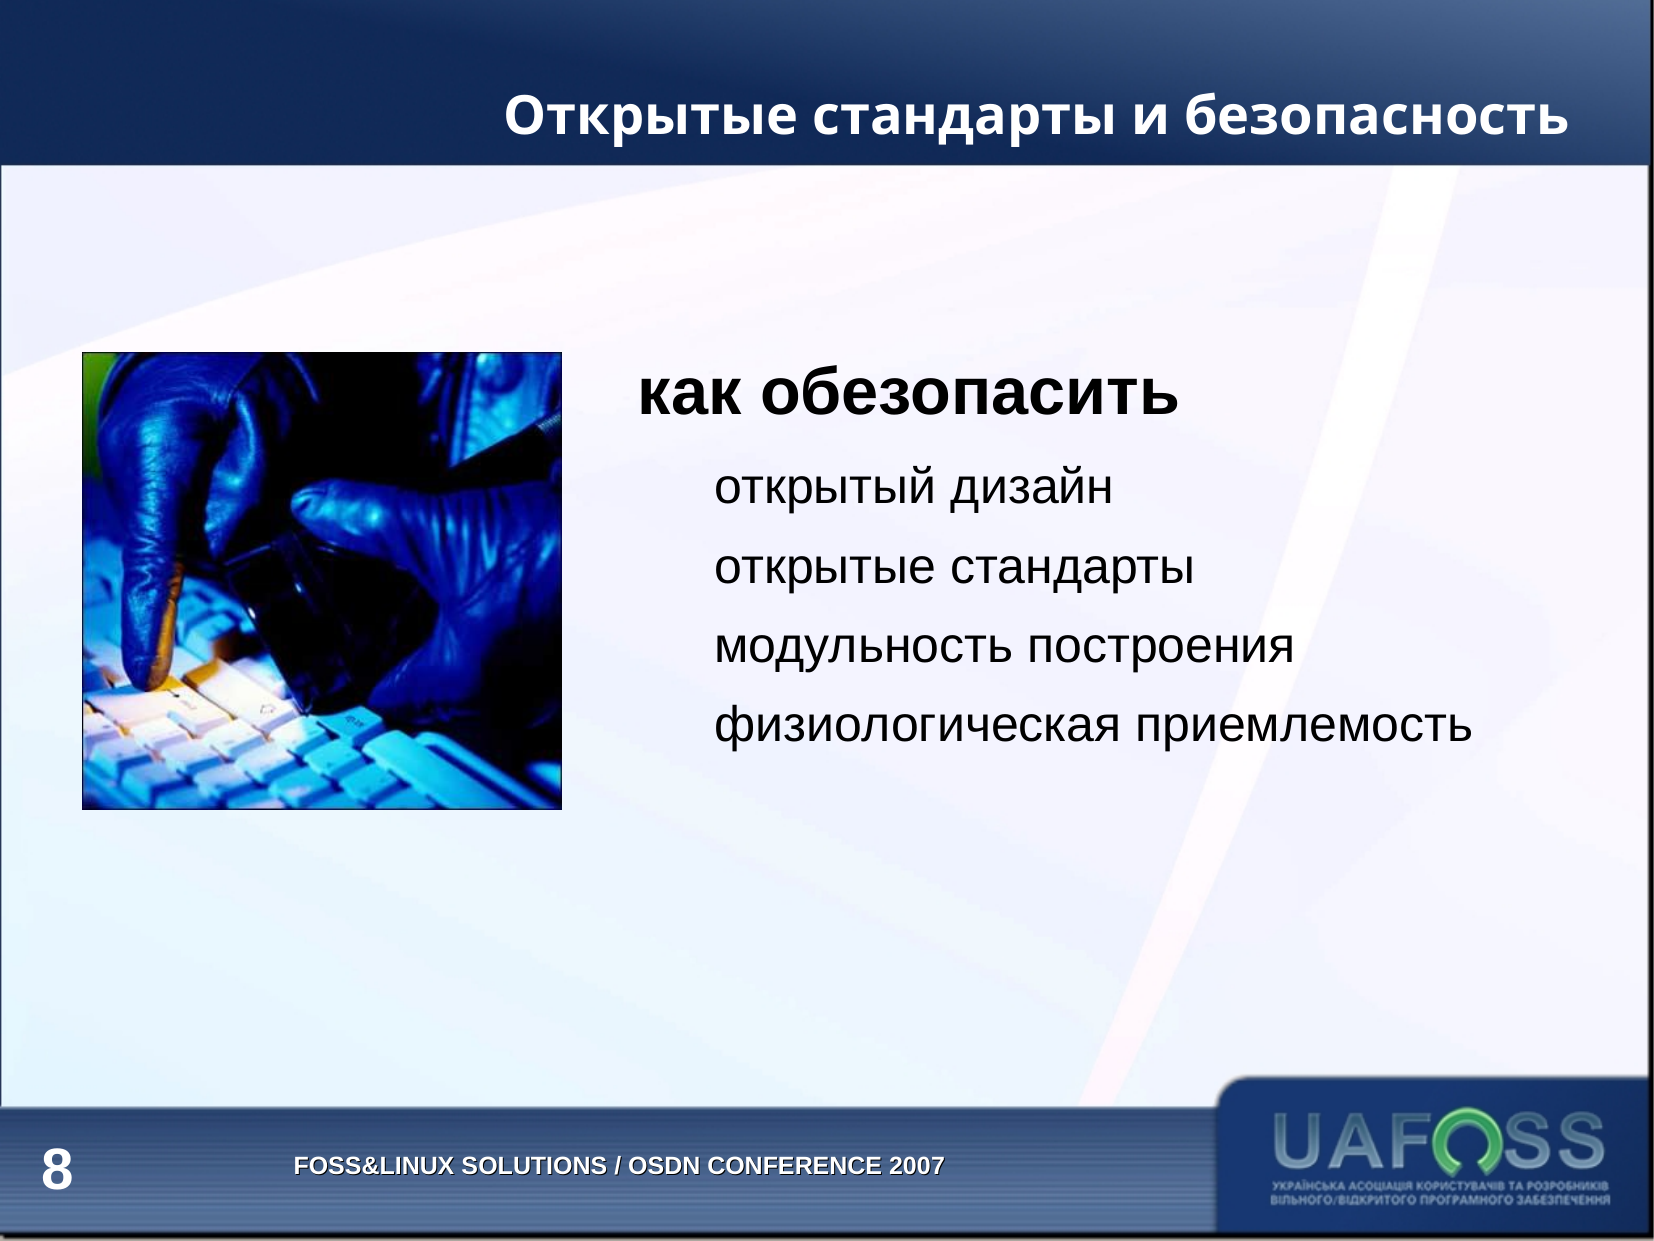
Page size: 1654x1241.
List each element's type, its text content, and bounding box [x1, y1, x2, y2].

title Открытые стандарты и безопасность [82, 49, 1571, 178]
picture [0, 0, 1654, 1241]
list как обезопасить открытый дизайн открытые стандарты модульность построения физиологическая приемлемость [620, 354, 1536, 832]
text_box FOSS&LINUX SOLUTIONS / OSDN CONFERENCE 2007 [293, 1151, 932, 1180]
text_box 9 [29, 1136, 323, 1202]
